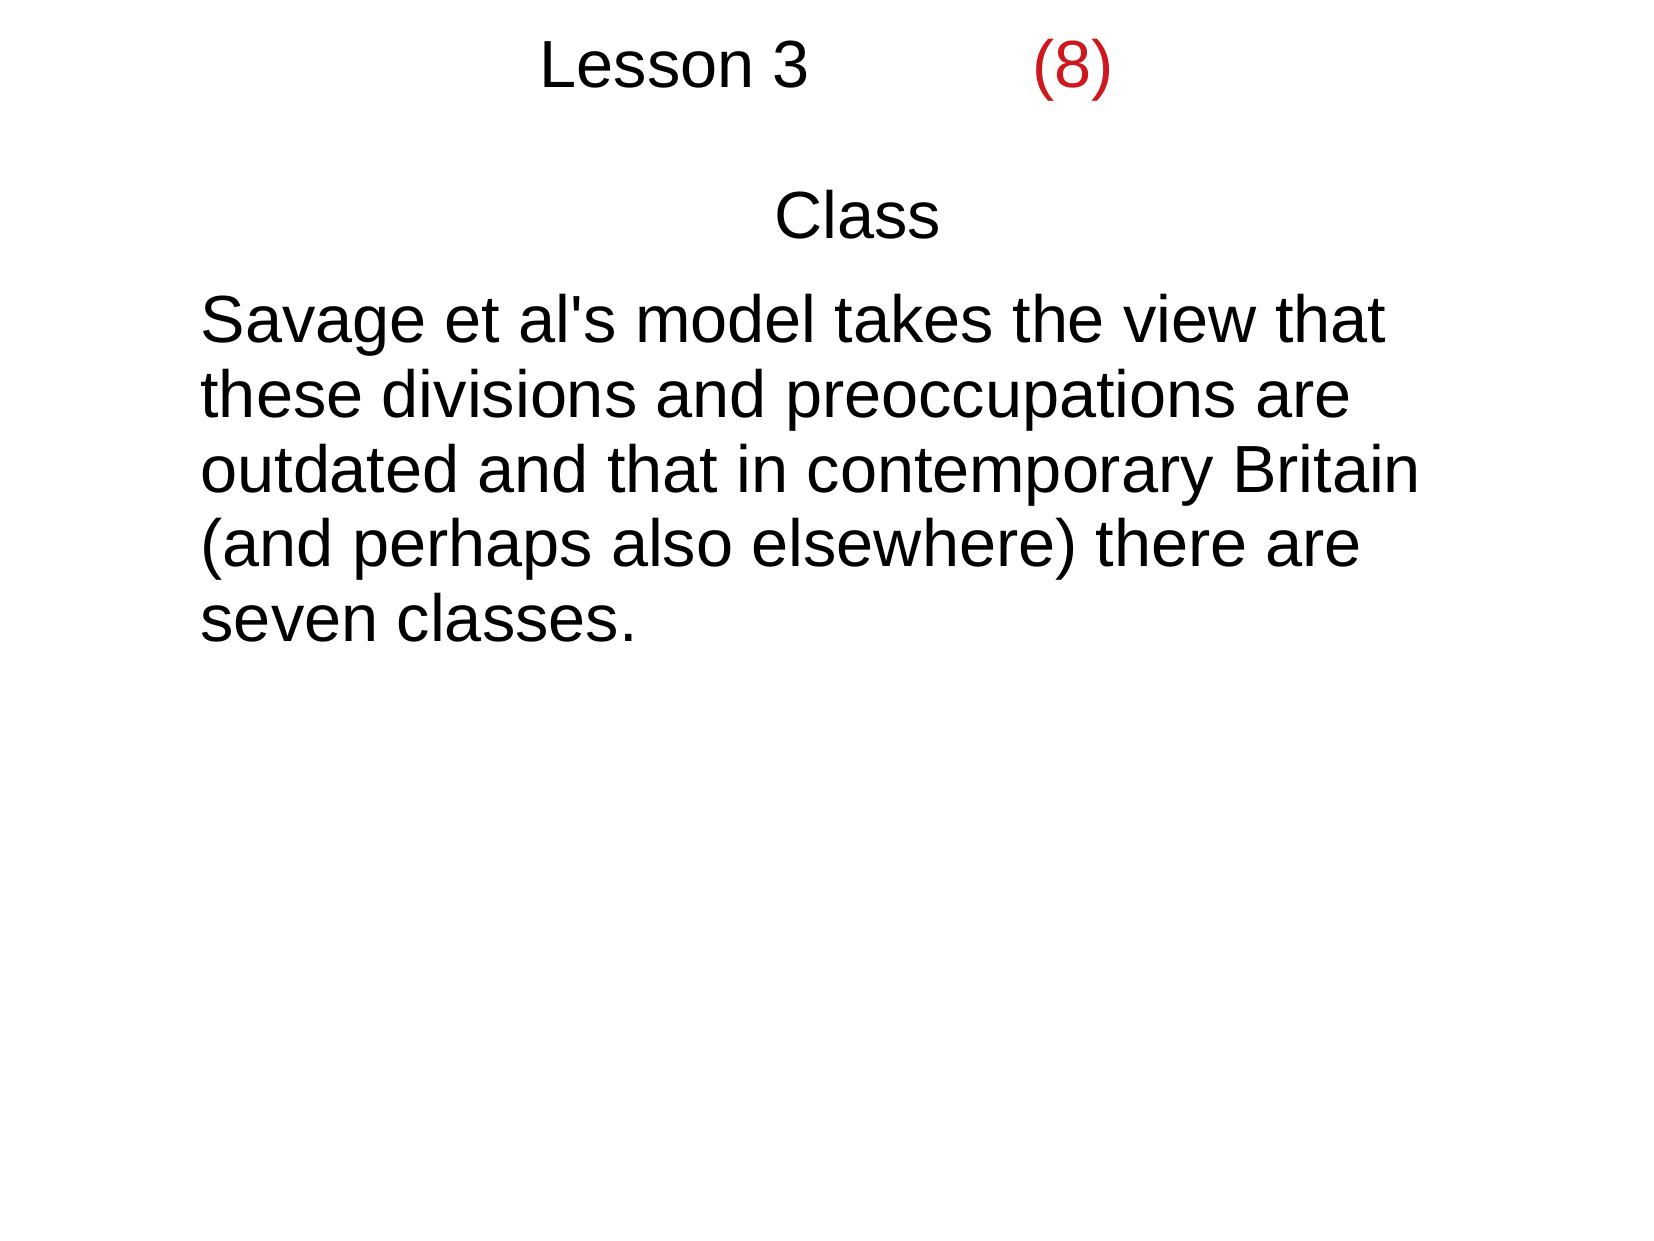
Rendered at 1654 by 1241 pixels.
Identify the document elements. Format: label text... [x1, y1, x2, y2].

list Class Savage et al's model takes the view that these divisions and preoccupations are outdated and that in contemporary Britain (and perhaps also elsewhere) there are seven classes. [129, 177, 1515, 1147]
title Lesson 3 (8) [82, 26, 1571, 104]
